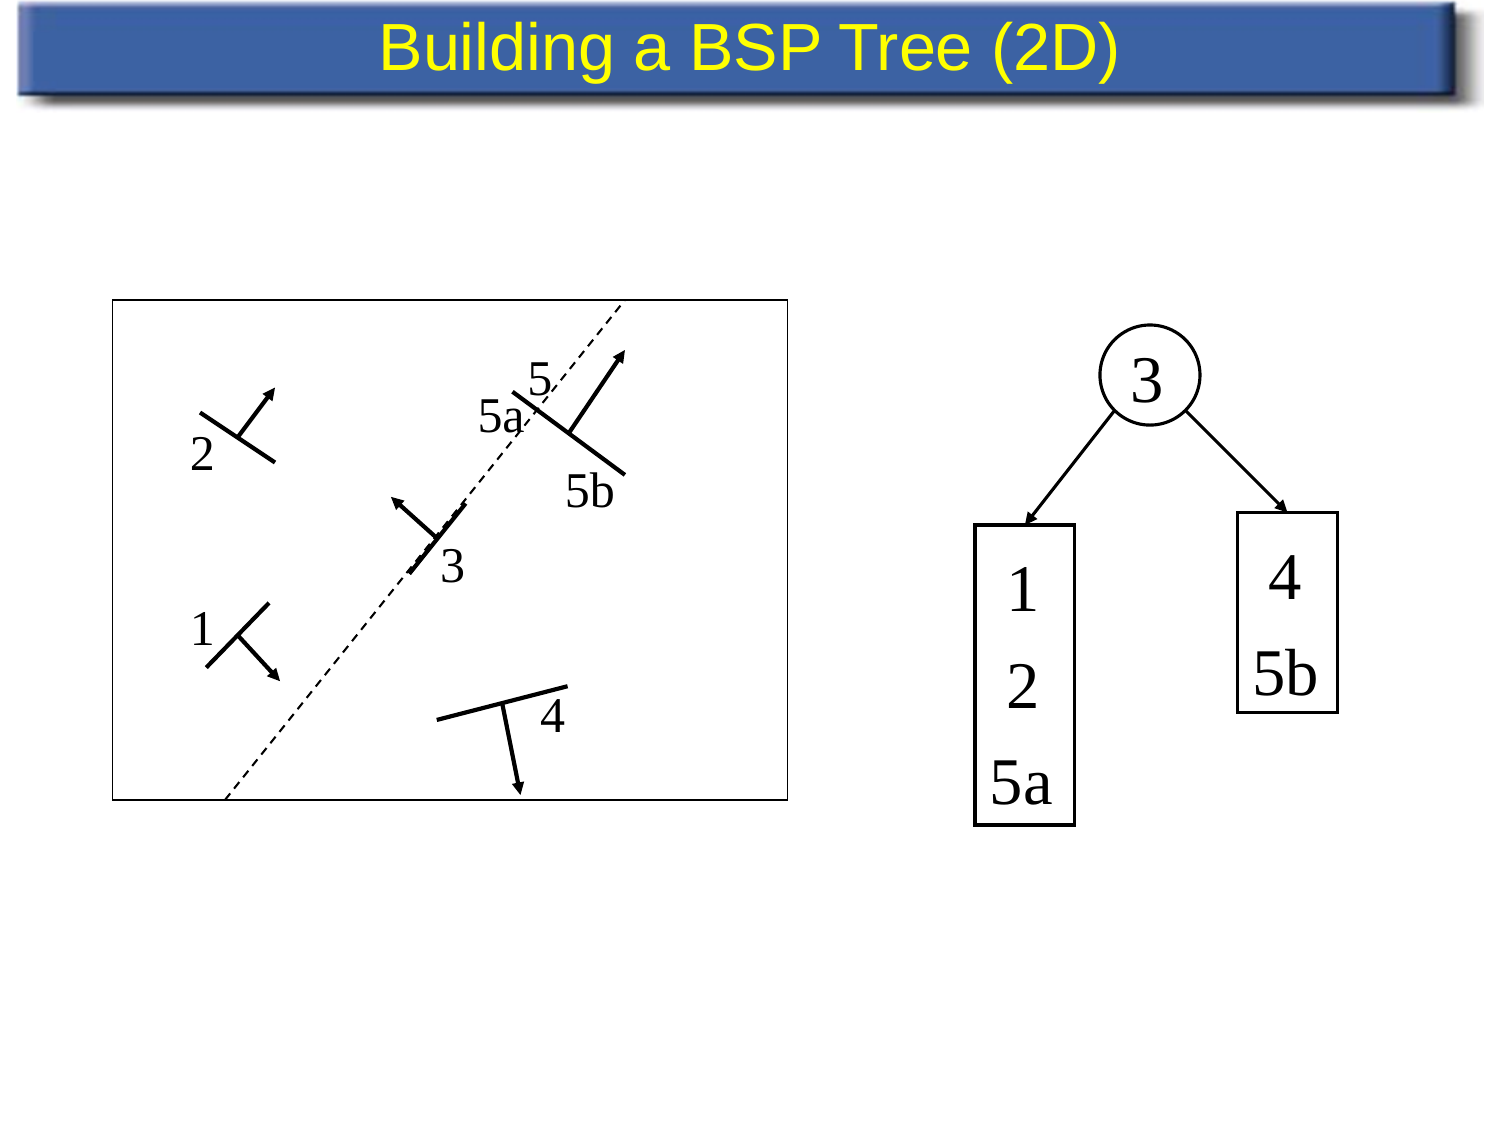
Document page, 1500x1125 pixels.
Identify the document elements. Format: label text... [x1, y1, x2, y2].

text_box 2 [175, 412, 230, 488]
text_box 5 [512, 337, 568, 413]
text_box 3 [425, 524, 480, 601]
text_box 1 2 5a [975, 537, 1069, 827]
text_box 4 [525, 674, 580, 751]
title Building a BSP Tree (2D) [93, 0, 1407, 92]
text_box 5a [462, 374, 540, 451]
text_box 3 [1115, 328, 1179, 424]
text_box 4 5b [1237, 524, 1335, 717]
text_box 1 [175, 587, 230, 663]
text_box 5a [508, 420, 517, 430]
text_box 5b [550, 449, 630, 526]
picture [16, 0, 1484, 113]
